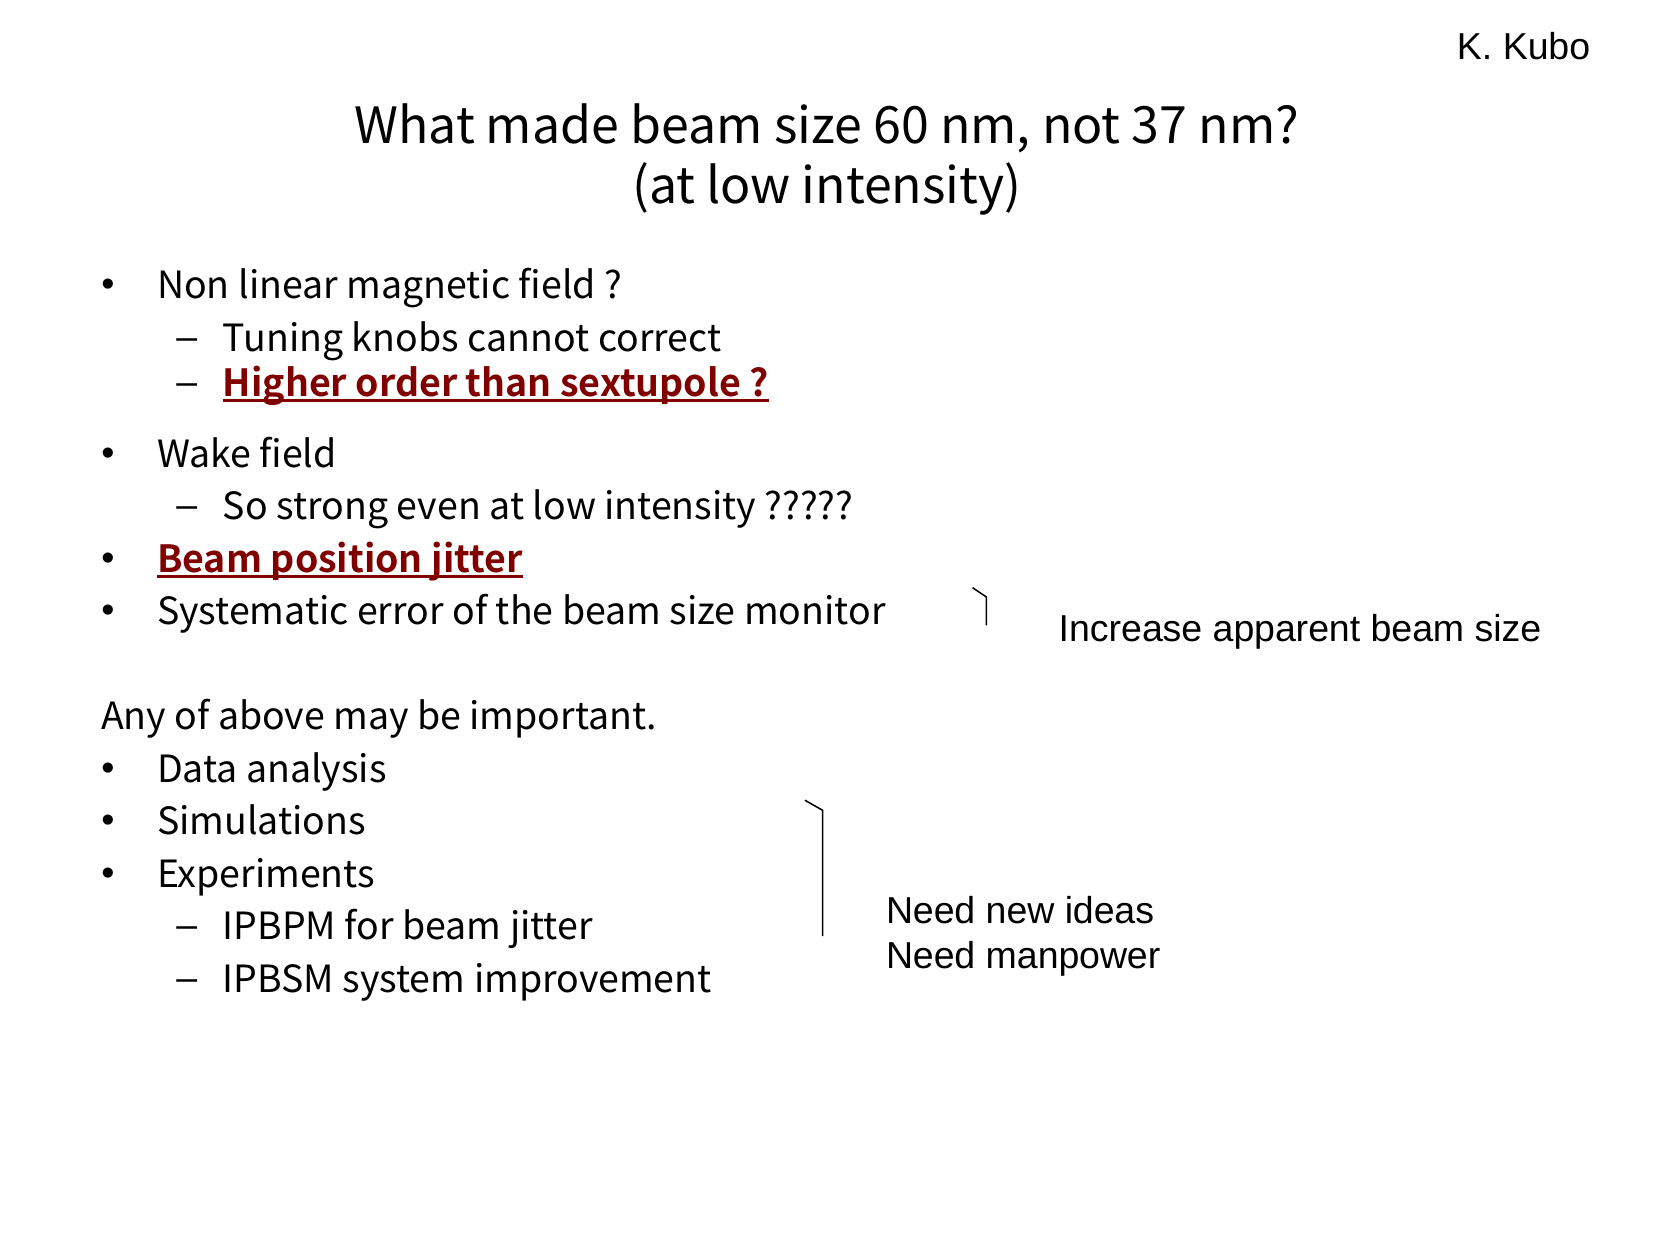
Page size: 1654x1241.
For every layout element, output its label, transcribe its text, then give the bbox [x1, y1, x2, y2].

title What made beam size 60 nm, not 37 nm? (at low intensity) [82, 49, 1571, 257]
text_box Need new ideas Need manpower [871, 878, 1176, 984]
list Non linear magnetic field ? Tuning knobs cannot correct Higher order than sextupole ? Wake field So strong even at low intensity ????? Beam position jitter Systematic error of the beam size monitor Any of above may be important. Data analysis Simulations Experiments IPBPM for beam jitter IPBSM system improvement [86, 253, 1575, 1073]
text_box K. Kubo [1442, 18, 1606, 76]
text_box Increase apparent beam size [1043, 596, 1567, 656]
